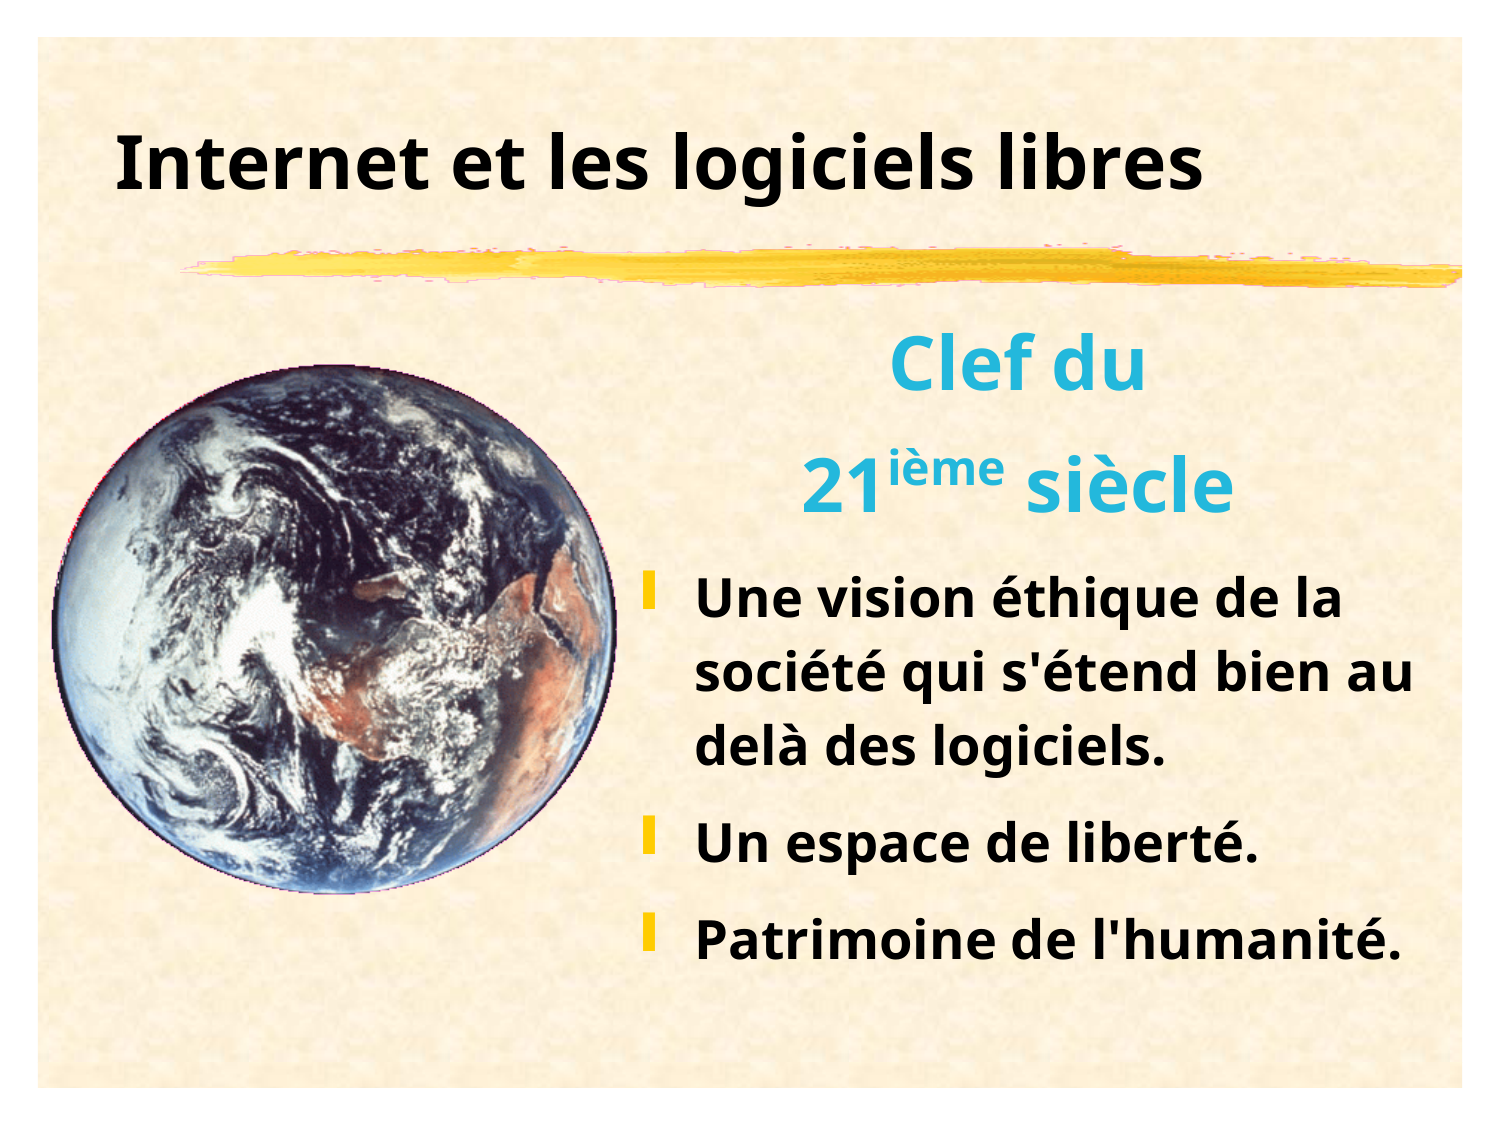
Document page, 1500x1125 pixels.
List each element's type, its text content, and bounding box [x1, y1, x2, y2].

picture [739, 946, 749, 954]
picture [1021, 946, 1032, 953]
picture [1257, 946, 1267, 954]
picture [1169, 946, 1180, 953]
list Une vision éthique de la société qui s'étend bien au delà des logiciels. Un espace de liberté. Patrimoine de l'humanité. [609, 551, 1463, 946]
text_box Clef du 21ième siècle [673, 320, 1365, 527]
picture [890, 946, 902, 953]
picture [37, 37, 1463, 1088]
title Internet et les logiciels libres [101, 72, 1427, 248]
